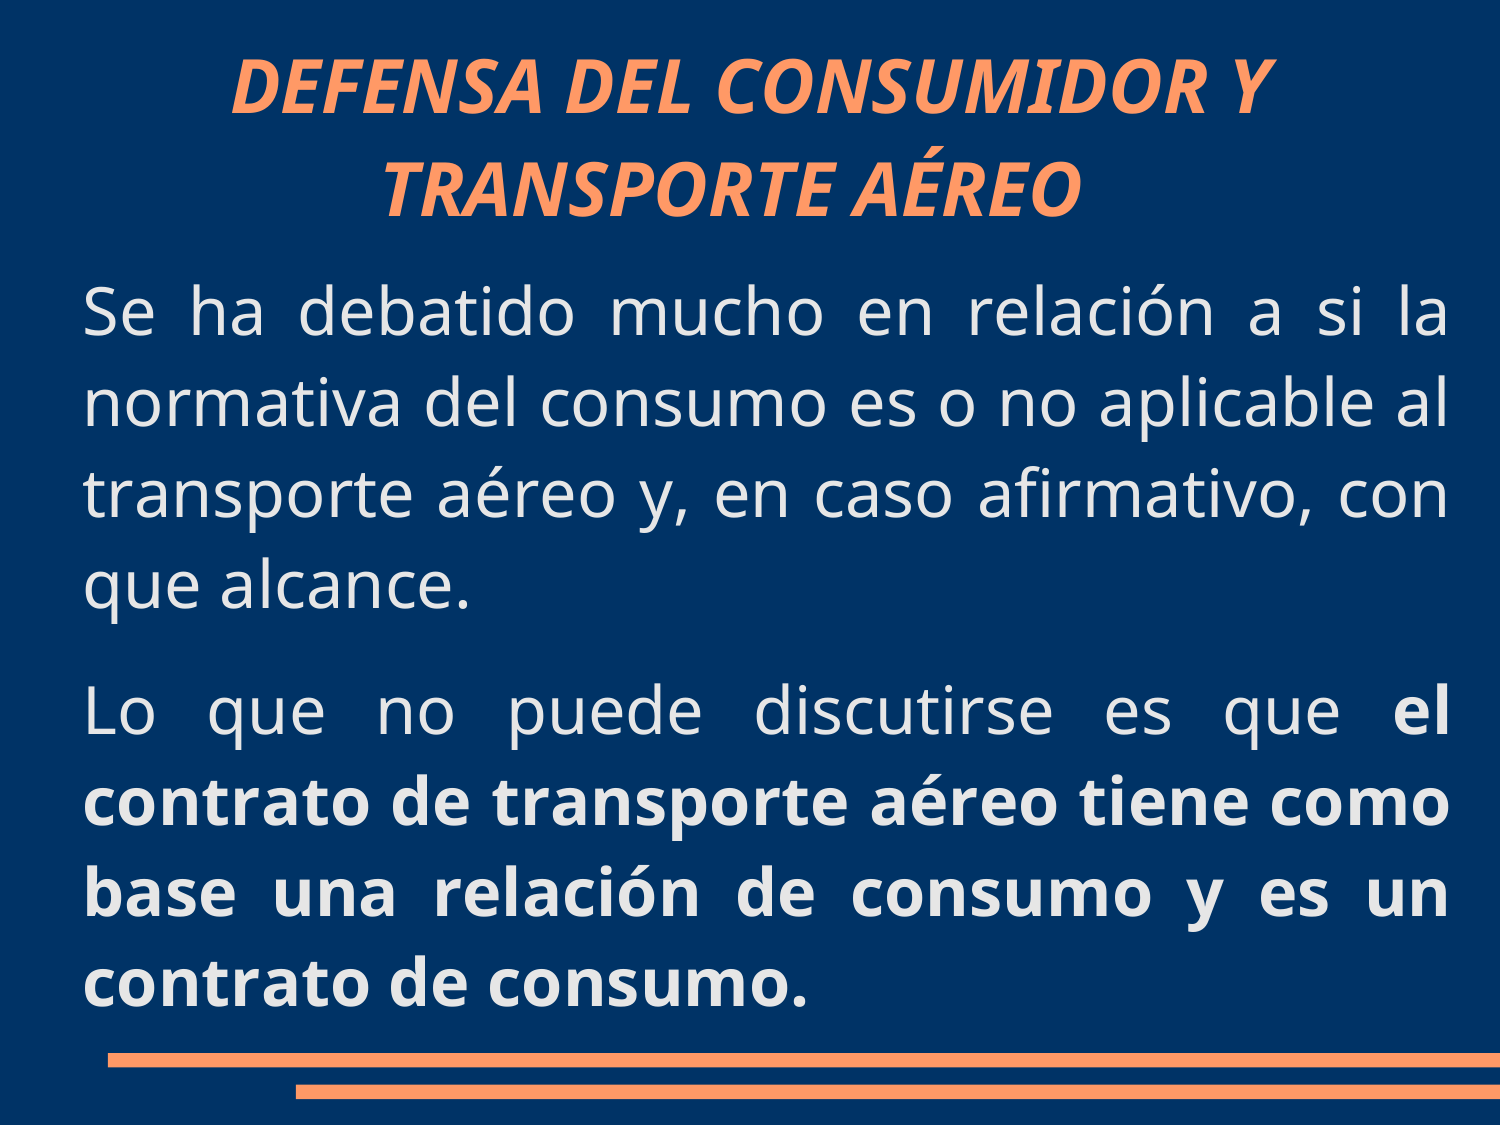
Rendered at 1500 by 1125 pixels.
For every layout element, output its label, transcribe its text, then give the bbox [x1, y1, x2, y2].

list Se ha debatido mucho en relación a si la normativa del consumo es o no aplicable al transporte aéreo y, en caso afirmativo, con que alcance. Lo que no puede discutirse es que el contrato de transporte aéreo tiene como base una relación de consumo y es un contrato de consumo. [82, 264, 1453, 1125]
title DEFENSA DEL CONSUMIDOR Y TRANSPORTE AÉREO [110, 41, 1392, 230]
